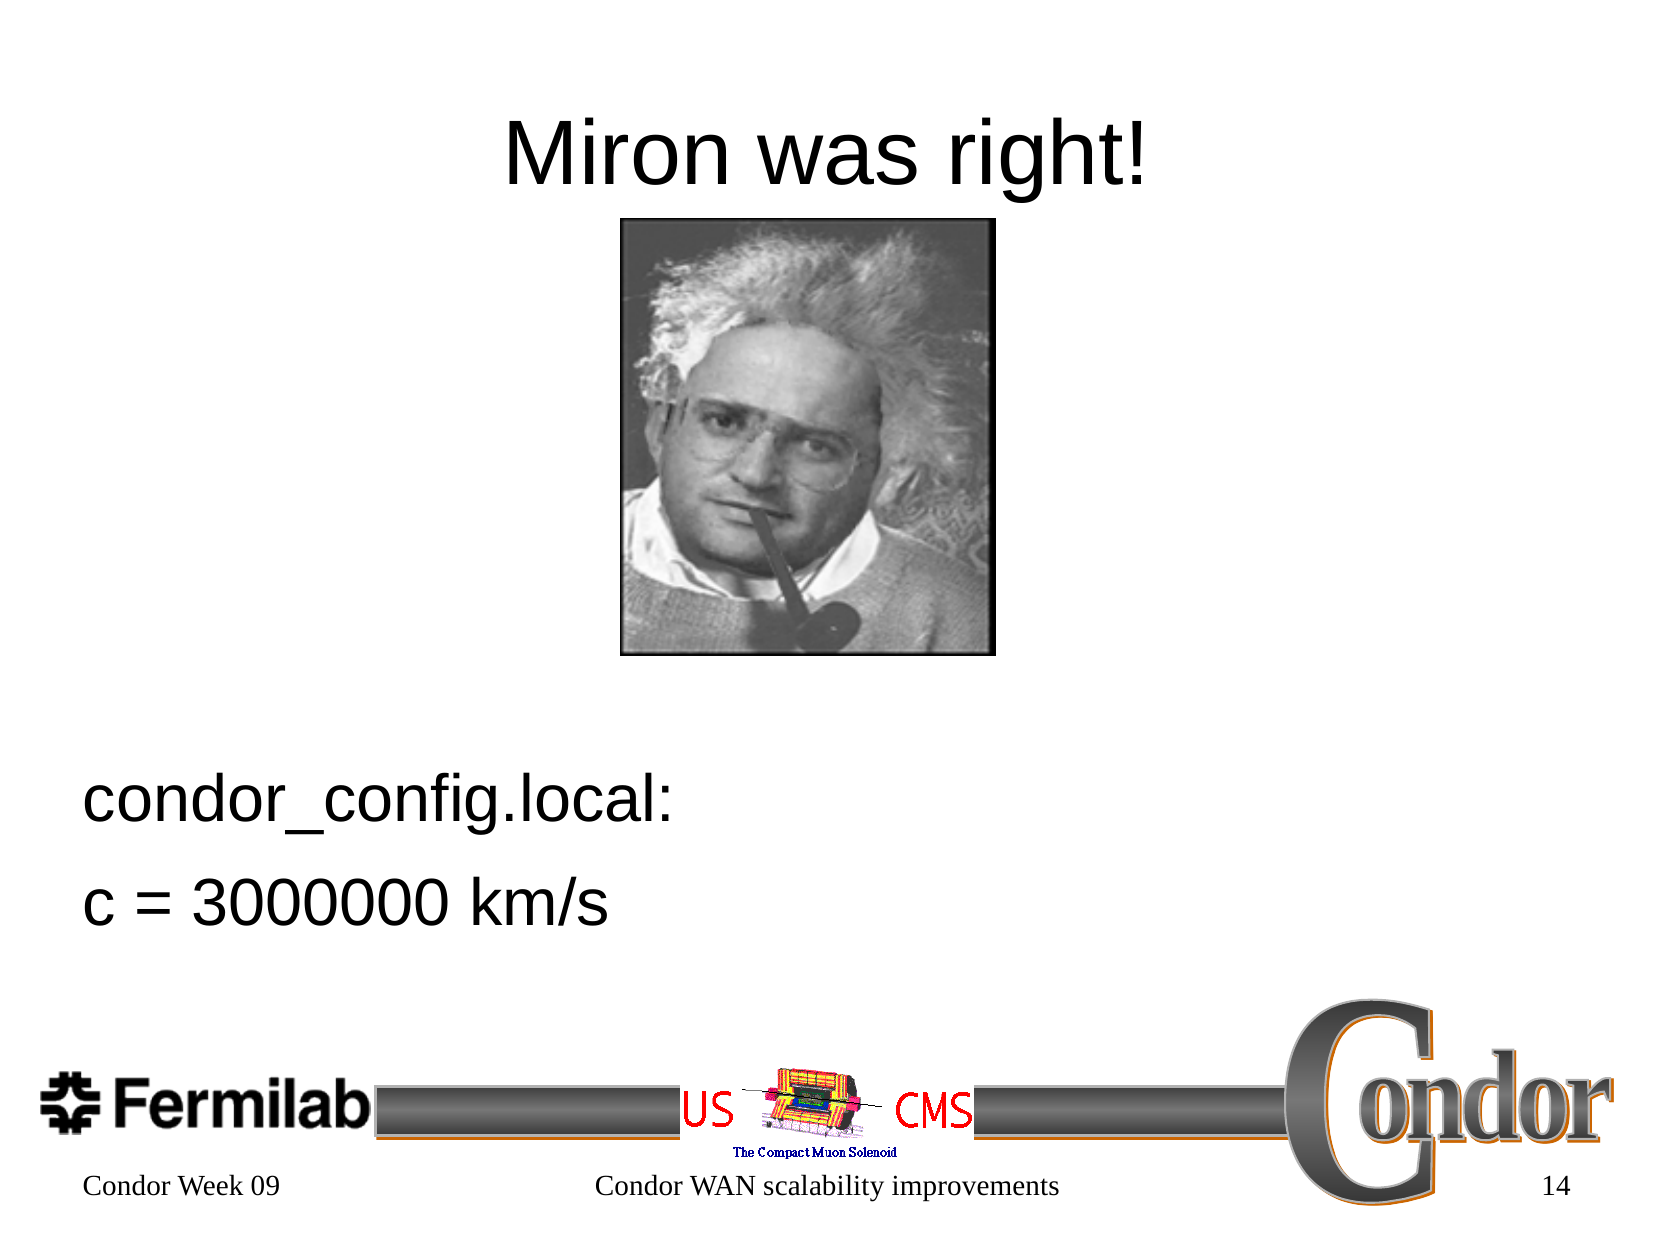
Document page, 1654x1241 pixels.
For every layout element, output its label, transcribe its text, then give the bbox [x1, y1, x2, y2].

list condor_config.local: c = 3000000 km/s [82, 760, 1571, 1024]
picture [40, 1071, 371, 1135]
title Miron was right! [82, 56, 1571, 250]
picture [620, 218, 996, 656]
picture [680, 1068, 974, 1159]
